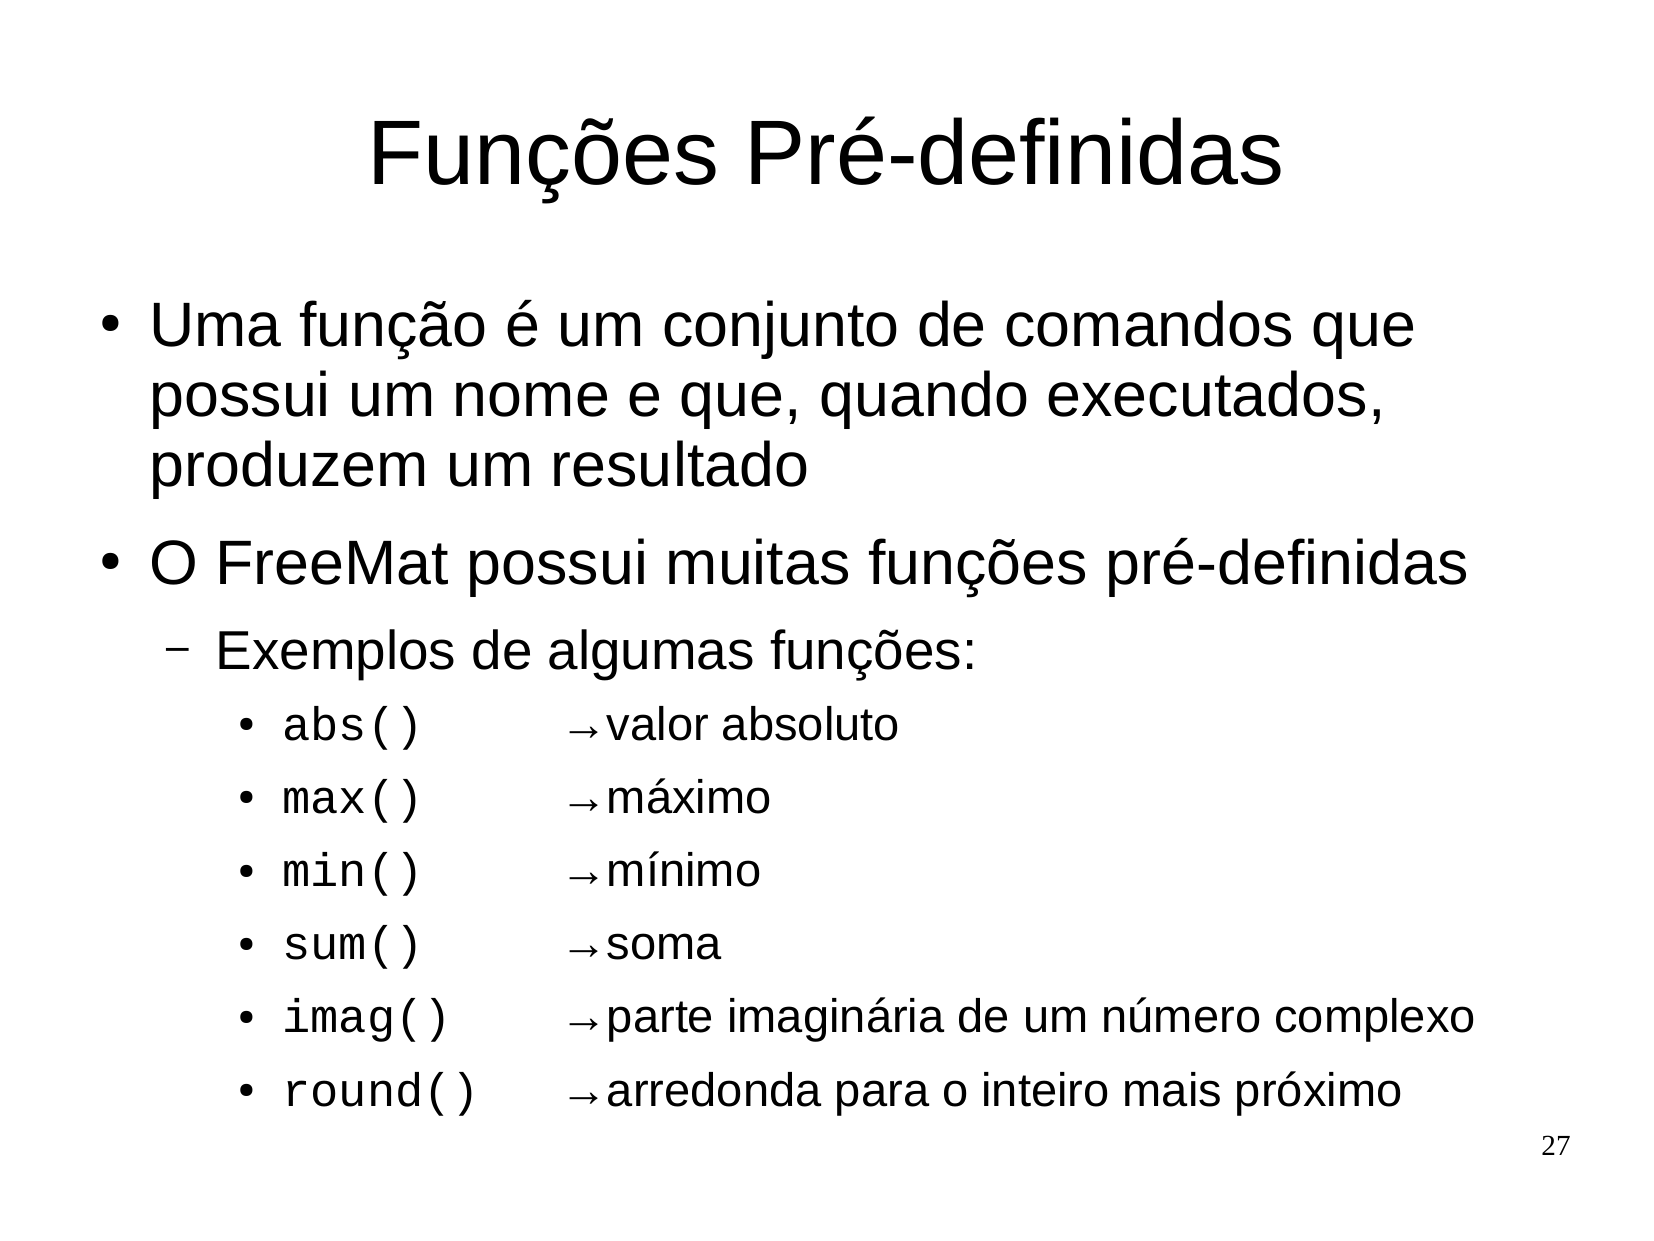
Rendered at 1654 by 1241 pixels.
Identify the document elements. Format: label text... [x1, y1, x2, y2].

list Uma função é um conjunto de comandos que possui um nome e que, quando executados, produzem um resultado O FreeMat possui muitas funções pré-definidas Exemplos de algumas funções: abs() →valor absoluto max() →máximo min() →mínimo sum() →soma imag() →parte imaginária de um número complexo round() →arredonda para o inteiro mais próximo [82, 290, 1571, 1123]
title Funções Pré-definidas [82, 49, 1571, 257]
